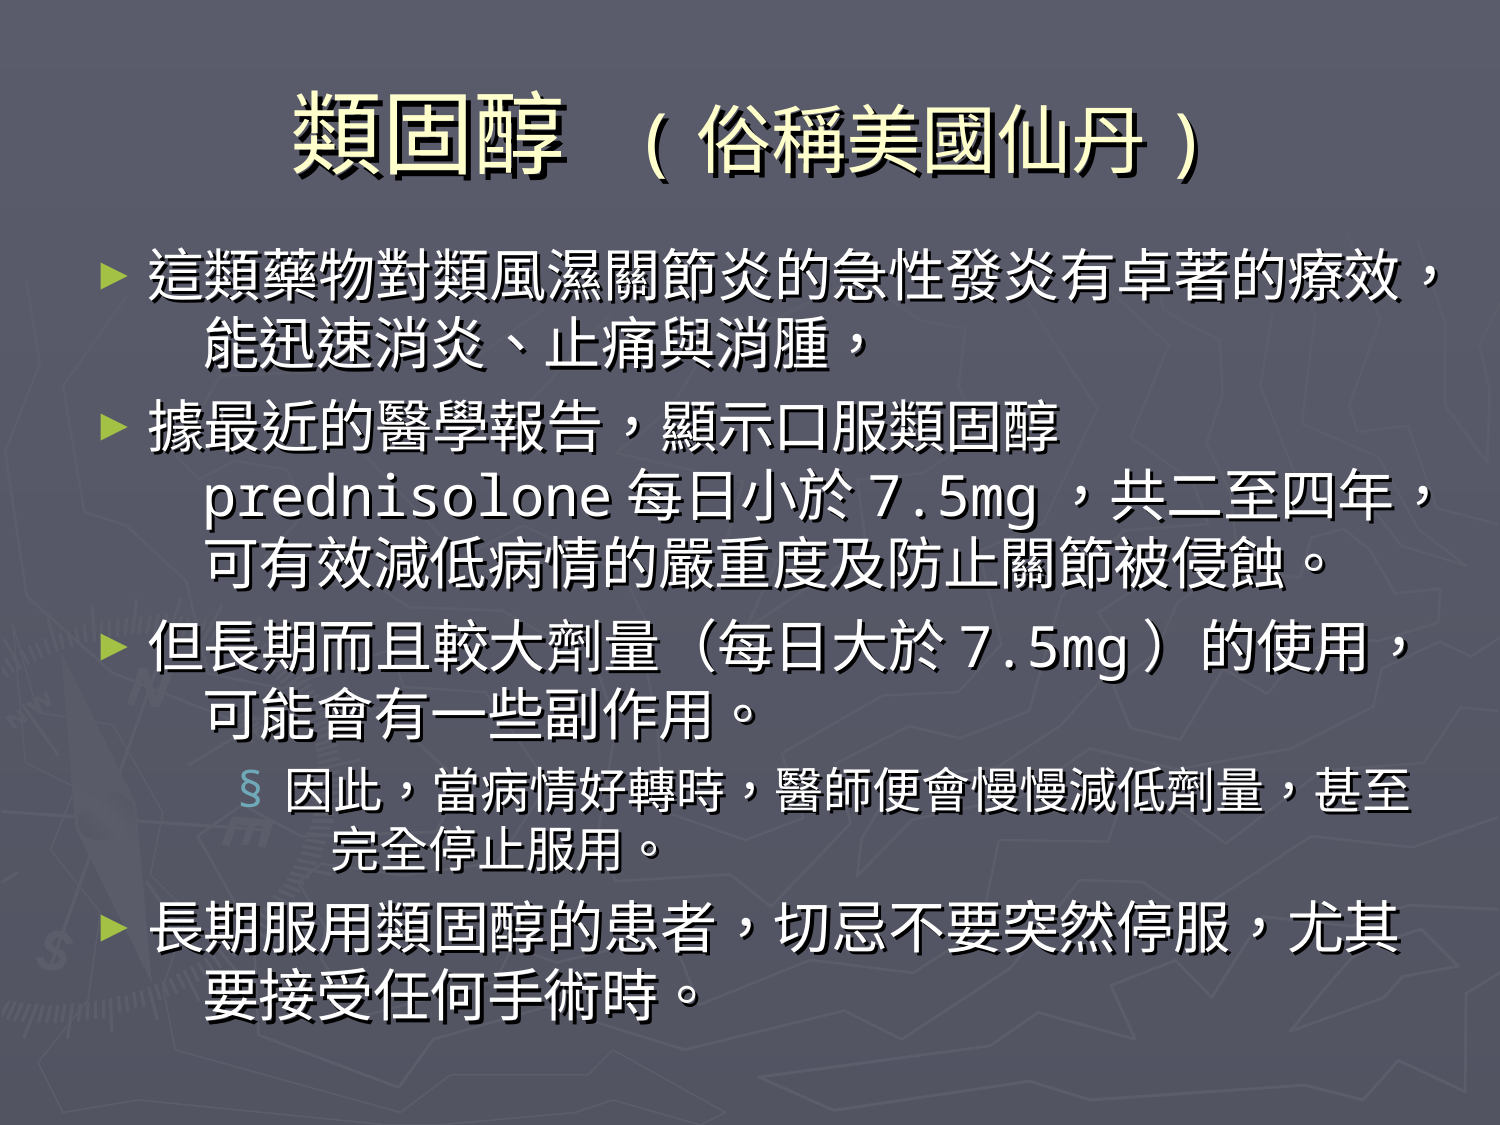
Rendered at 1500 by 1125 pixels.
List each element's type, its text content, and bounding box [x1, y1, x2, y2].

list 這類藥物對類風濕關節炎的急性發炎有卓著的療效，能迅速消炎、止痛與消腫， 據最近的醫學報告，顯示口服類固醇prednisolone每日小於7.5mg，共二至四年，可有效減低病情的嚴重度及防止關節被侵蝕。 但長期而且較大劑量（每日大於7.5mg）的使用，可能會有一些副作用。 因此，當病情好轉時，醫師便會慢慢減低劑量，甚至完全停止服用。 長期服用類固醇的患者，切忌不要突然停服，尤其要接受任何手術時。 [76, 231, 1427, 1064]
title 類固醇 (俗稱美國仙丹) [49, 37, 1451, 225]
